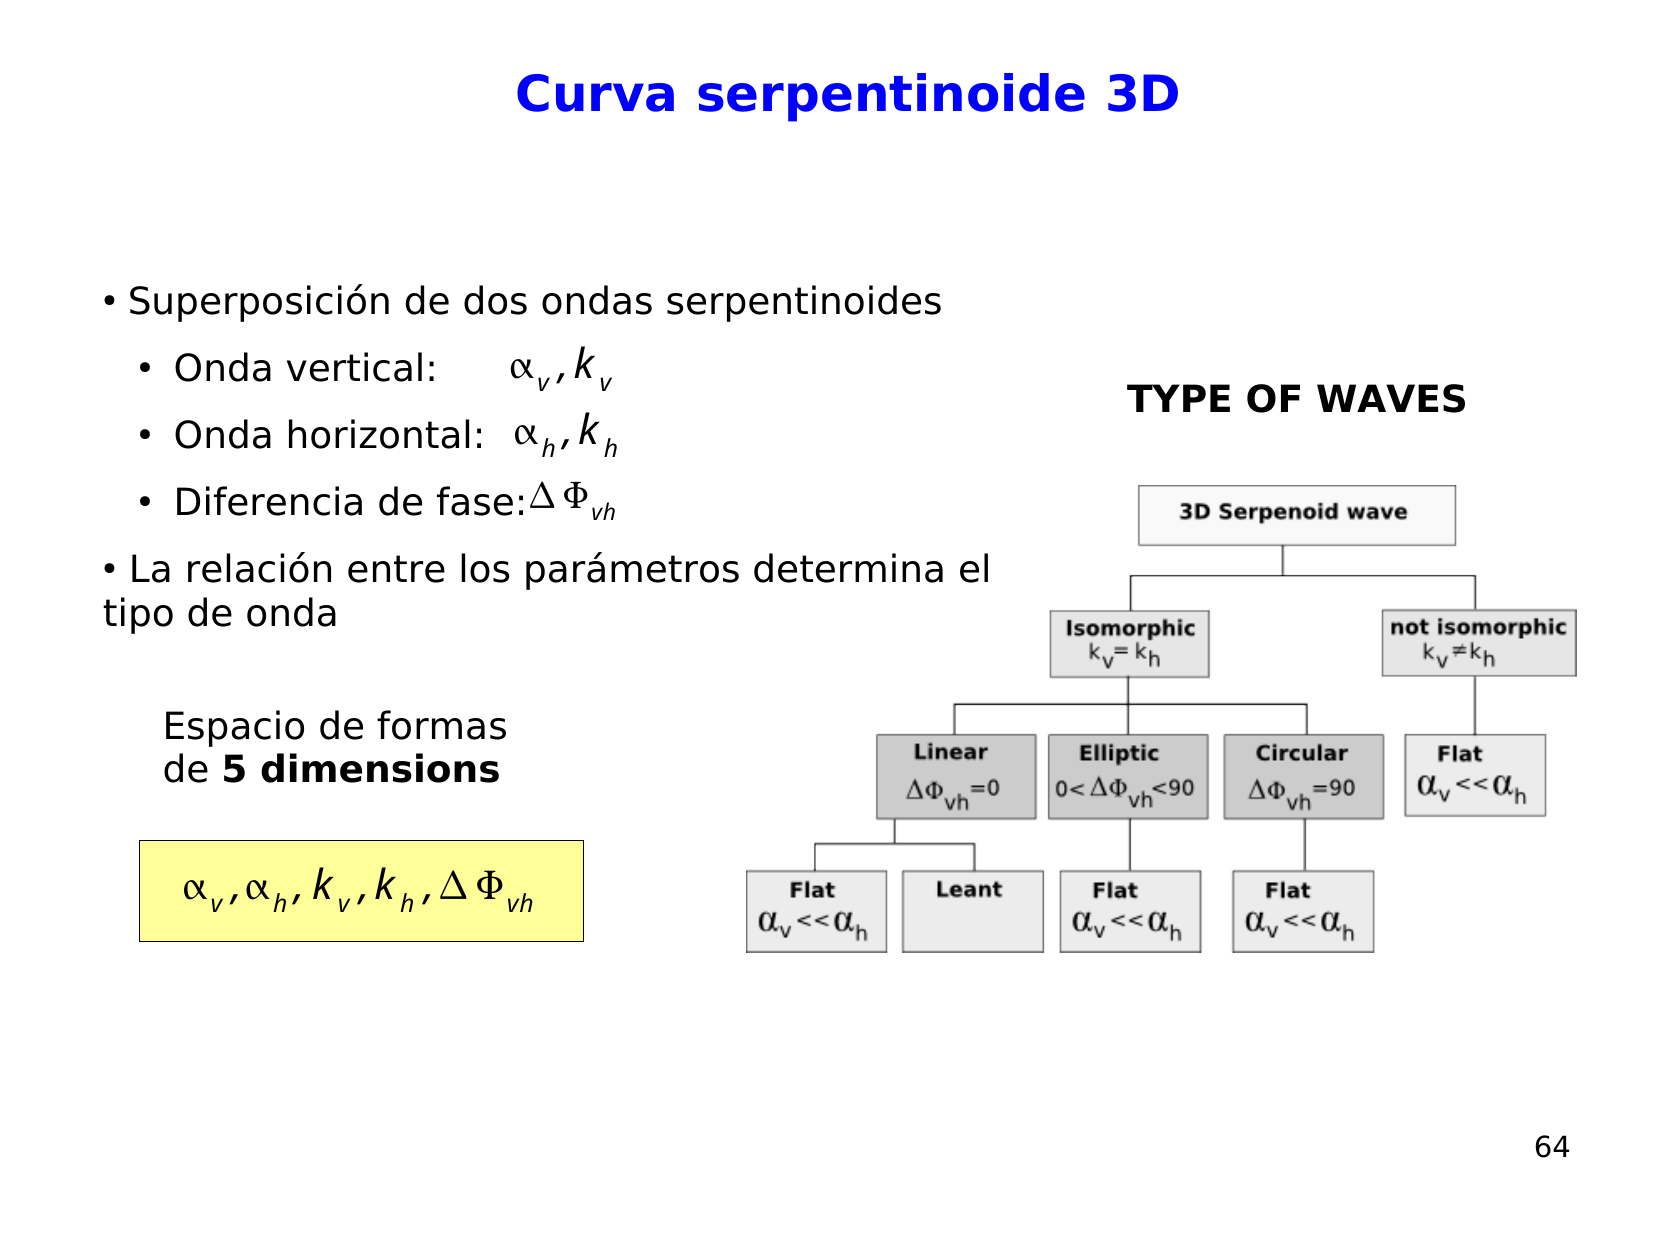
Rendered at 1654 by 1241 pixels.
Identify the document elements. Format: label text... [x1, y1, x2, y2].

text_box [139, 840, 584, 942]
text_box Superposición de dos ondas serpentinoides Onda vertical: Onda horizontal: Diferencia de fase: La relación entre los parámetros determina el tipo de onda [88, 272, 1030, 643]
text_box Curva serpentinoide 3D [500, 57, 1197, 131]
chart [171, 860, 544, 919]
text_box Espacio de formas de 5 dimensions [147, 697, 574, 800]
chart [502, 405, 629, 465]
text_box TYPE OF WAVES [1112, 370, 1483, 429]
chart [519, 472, 627, 527]
chart [498, 339, 624, 399]
picture [746, 485, 1577, 953]
